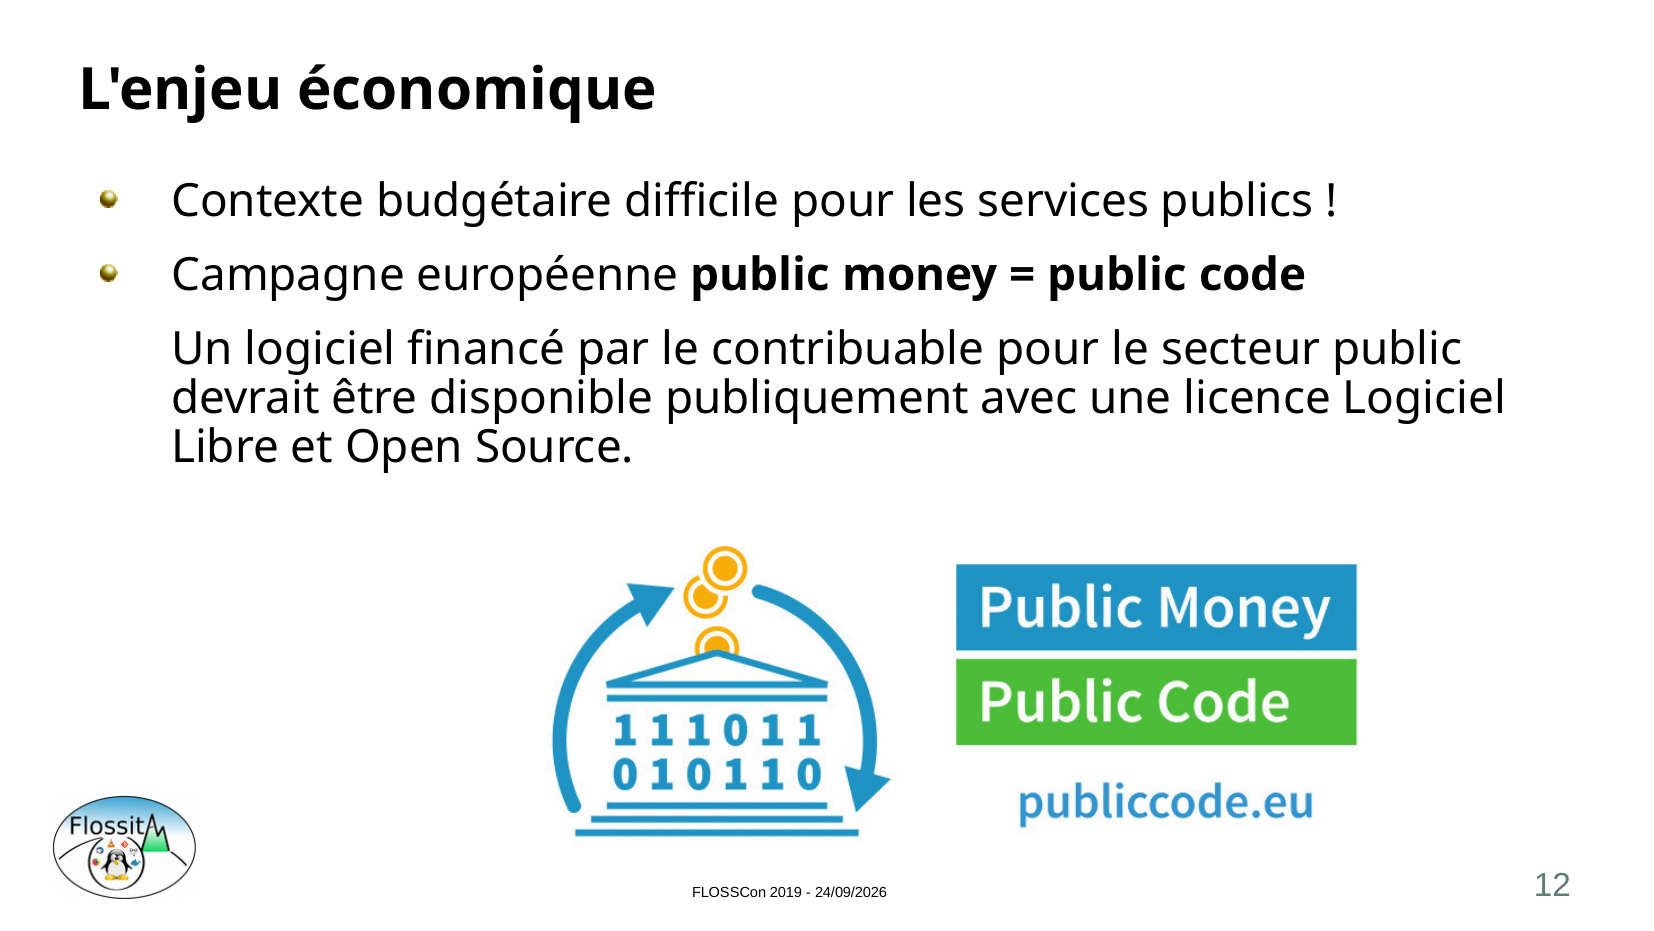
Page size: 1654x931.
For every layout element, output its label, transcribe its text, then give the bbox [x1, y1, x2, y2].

list Contexte budgétaire difficile pour les services publics ! Campagne européenne public money = public code Un logiciel financé par le contribuable pour le secteur public devrait être disponible publiquement avec une licence Logiciel Libre et Open Source. [88, 177, 1565, 910]
picture [52, 795, 88, 899]
title L'enjeu économique [63, 43, 1311, 138]
picture [519, 519, 1406, 875]
